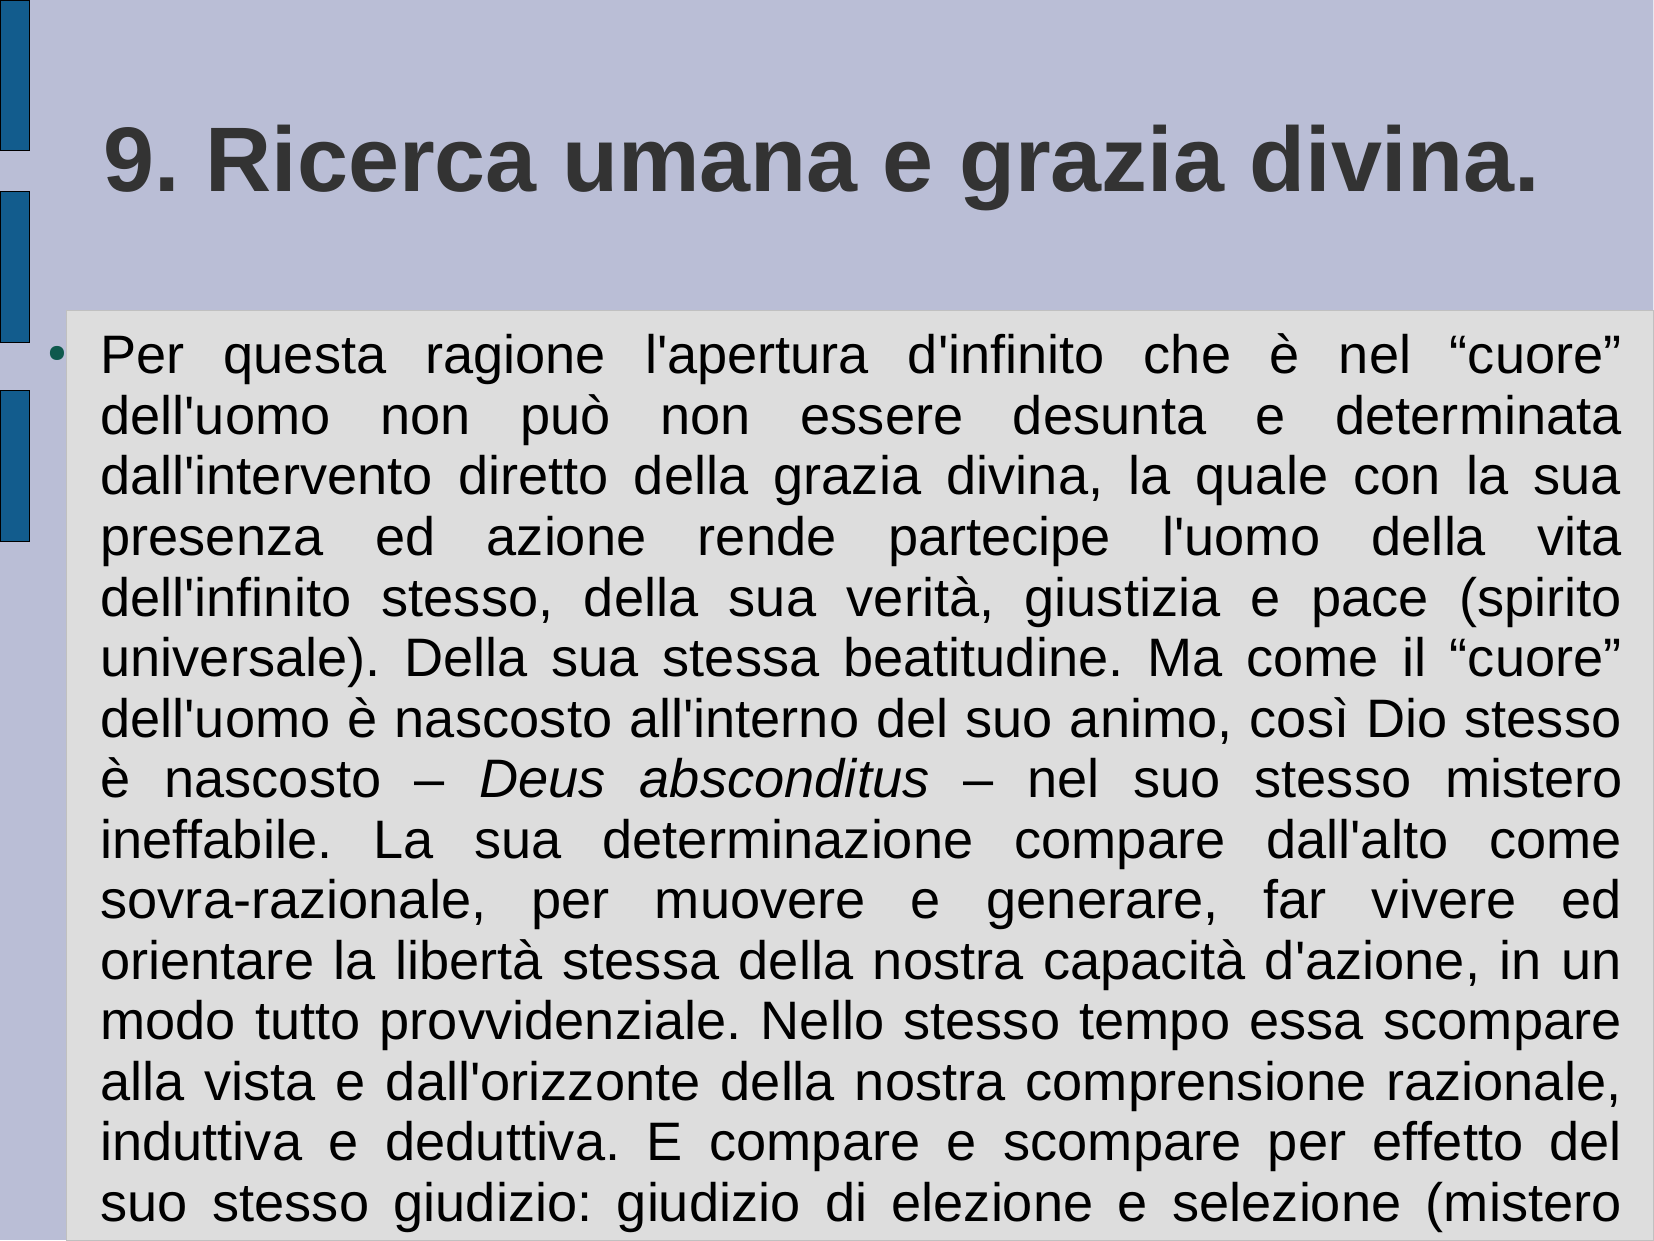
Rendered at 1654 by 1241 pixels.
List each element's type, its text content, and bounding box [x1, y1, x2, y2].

title 9. Ricerca umana e grazia divina. [100, 55, 1546, 263]
list Per questa ragione l'apertura d'infinito che è nel “cuore” dell'uomo non può non essere desunta e determinata dall'intervento diretto della grazia divina, la quale con la sua presenza ed azione rende partecipe l'uomo della vita dell'infinito stesso, della sua verità, giustizia e pace (spirito universale). Della sua stessa beatitudine. Ma come il “cuore” dell'uomo è nascosto all'interno del suo animo, così Dio stesso è nascosto – Deus absconditus – nel suo stesso mistero ineffabile. La sua determinazione compare dall'alto come sovra-razionale, per muovere e generare, far vivere ed orientare la libertà stessa della nostra capacità d'azione, in un modo tutto provvidenziale. Nello stesso tempo essa scompare alla vista e dall'orizzonte della nostra comprensione razionale, induttiva e deduttiva. E compare e scompare per effetto del suo stesso giudizio: giudizio di elezione e selezione (mistero della predestinazione). [29, 324, 1625, 1233]
